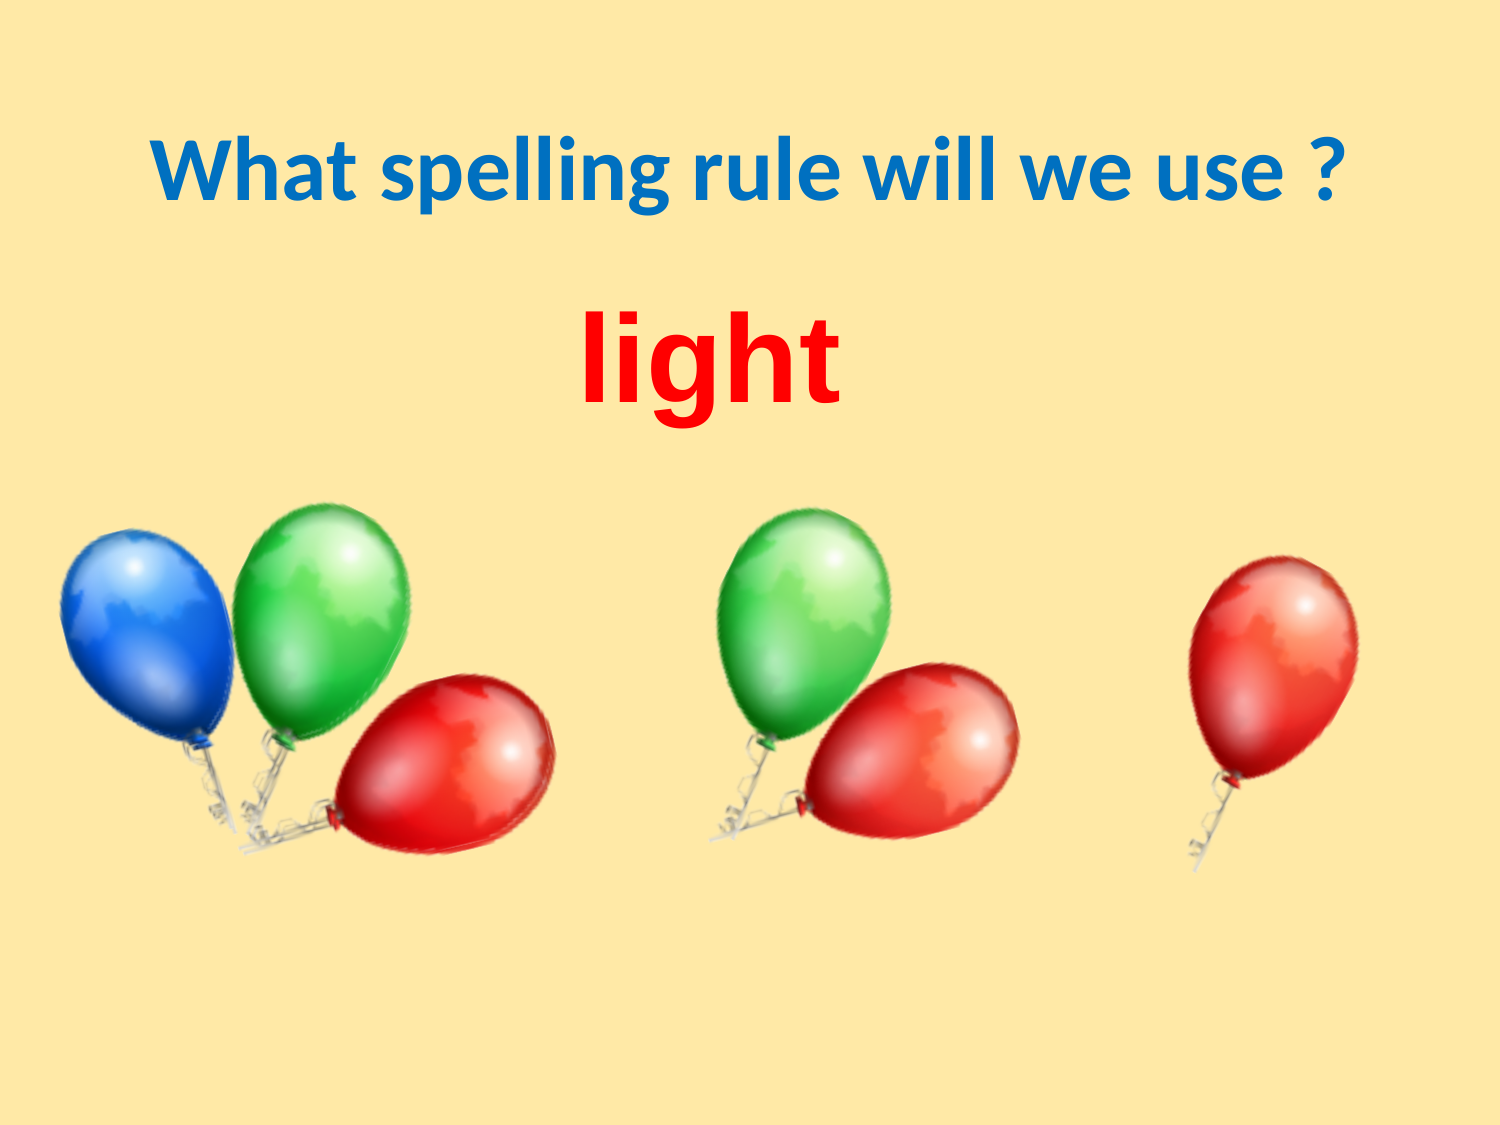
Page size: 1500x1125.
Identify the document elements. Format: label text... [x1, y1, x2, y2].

picture [621, 480, 1039, 888]
text_box light [562, 269, 879, 435]
picture [1089, 527, 1395, 896]
title What spelling rule will we use ? [75, 70, 1426, 258]
picture [42, 475, 574, 901]
